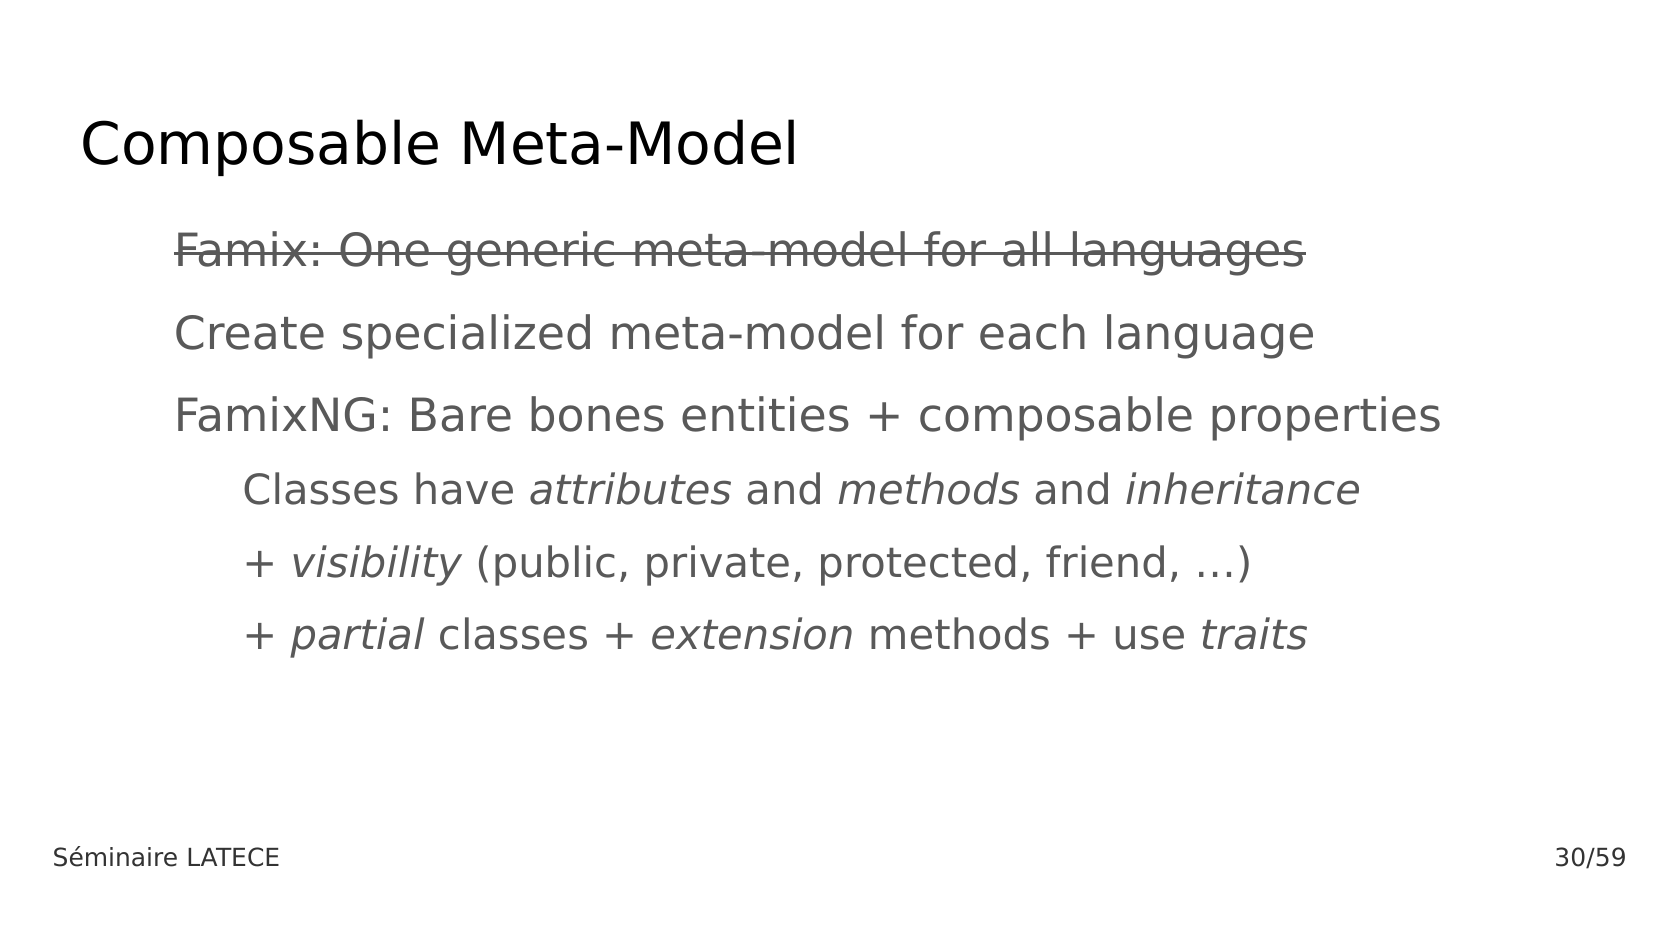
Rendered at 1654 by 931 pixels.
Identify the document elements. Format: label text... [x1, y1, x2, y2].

list Famix: One generic meta-model for all languages Create specialized meta-model for each language FamixNG: Bare bones entities + composable properties Classes have attributes and methods and inheritance + visibility (public, private, protected, friend, …) + partial classes + extension methods + use traits [157, 223, 1578, 797]
title Composable Meta-Model [80, 97, 1479, 192]
